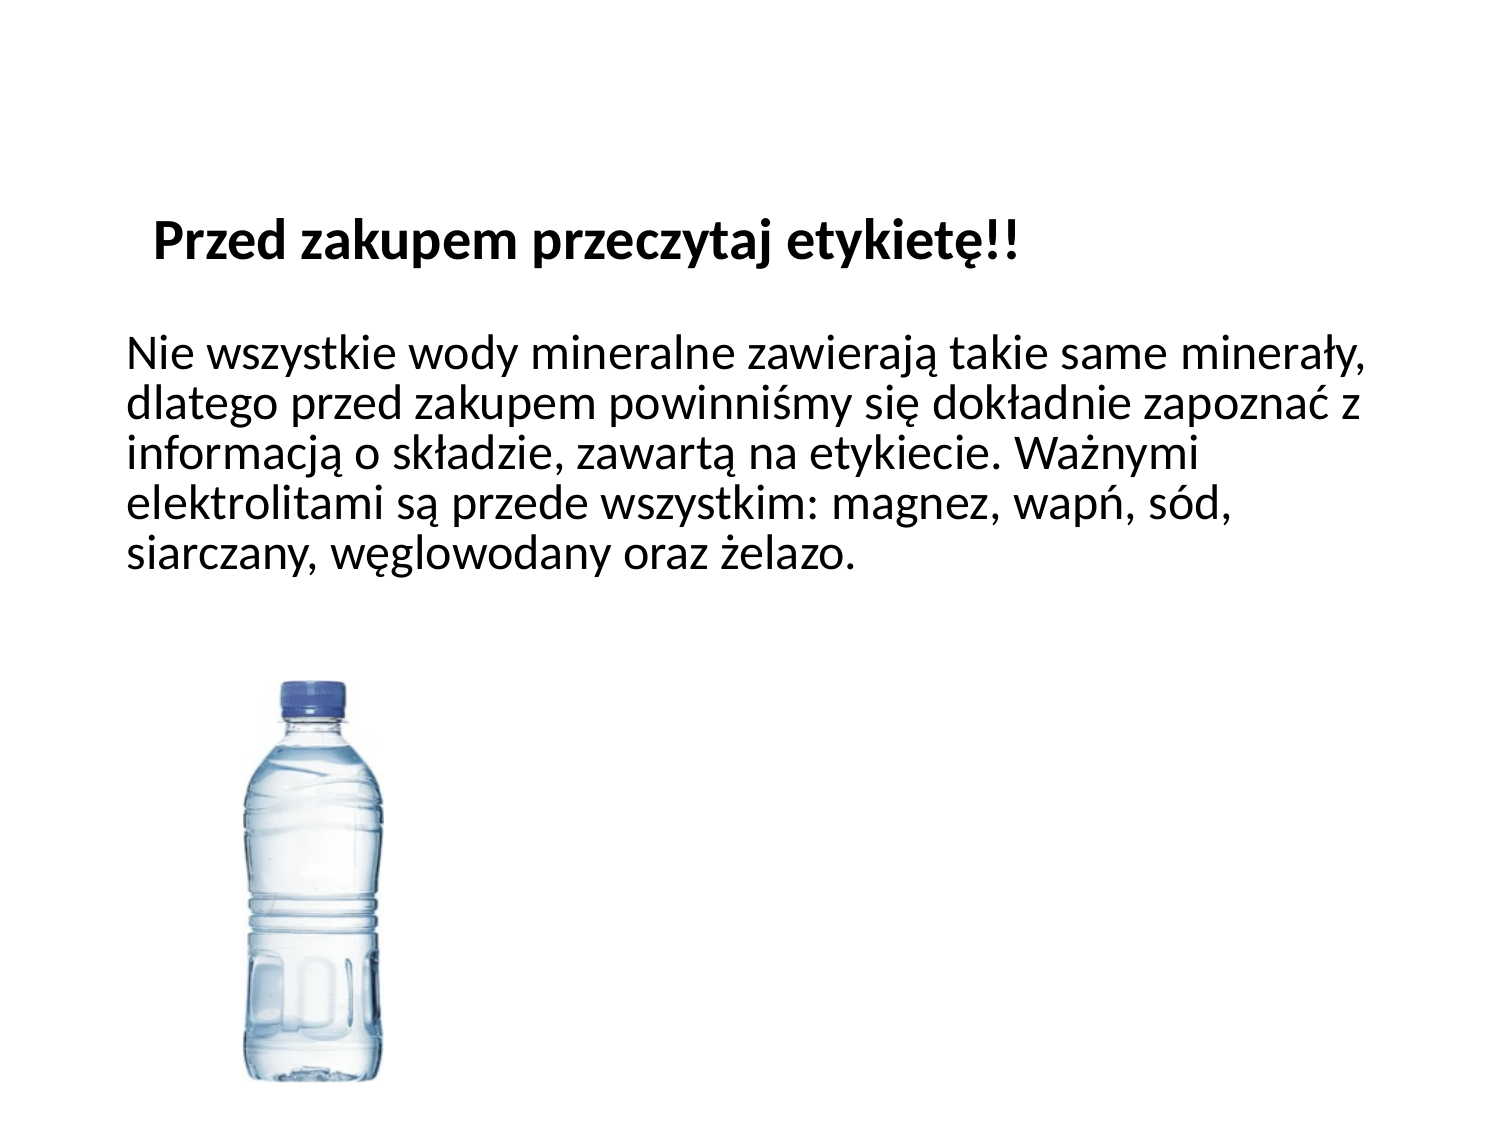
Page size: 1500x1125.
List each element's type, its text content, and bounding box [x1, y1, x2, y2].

text_box Przed zakupem przeczytaj etykietę!! Nie wszystkie wody mineralne zawierają takie same minerały, dlatego przed zakupem powinniśmy się dokładnie zapoznać z informacją o składzie, zawartą na etykiecie. Ważnymi elektrolitami są przede wszystkim: magnez, wapń, sód, siarczany, węglowodany oraz żelazo. [112, 208, 1436, 590]
picture [242, 680, 384, 1083]
